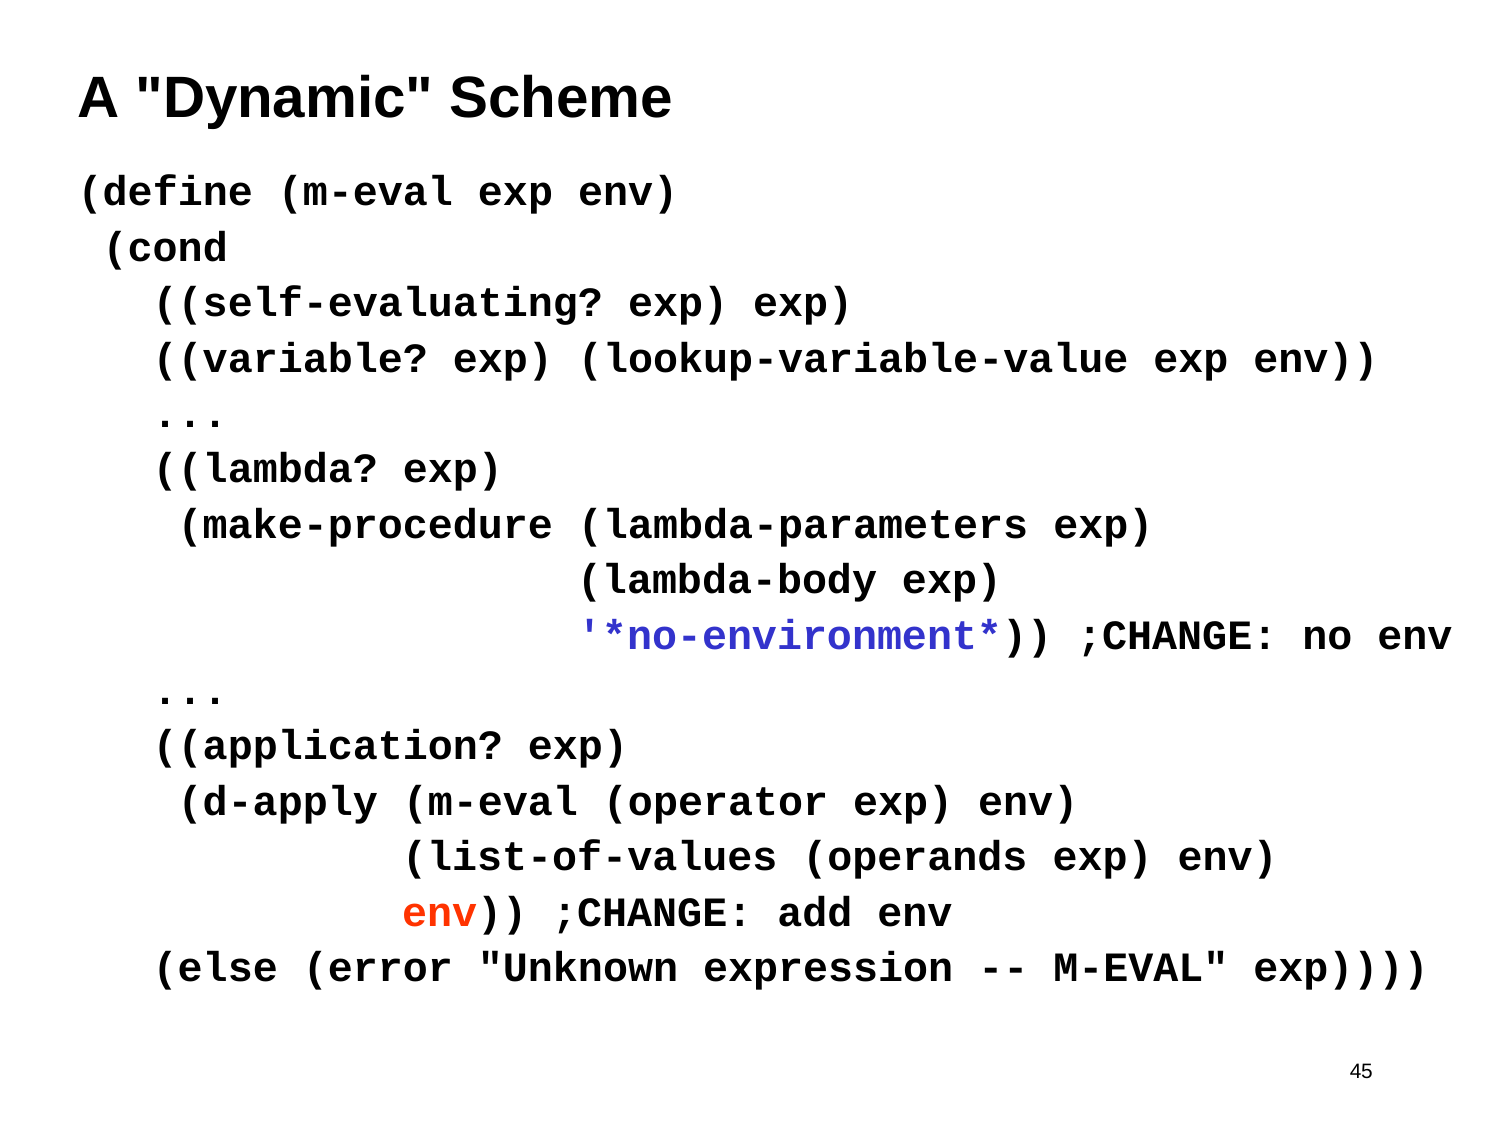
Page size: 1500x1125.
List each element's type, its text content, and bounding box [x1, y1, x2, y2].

text_box (define (m-eval exp env) (cond ((self-evaluating? exp) exp) ((variable? exp) (lookup-variable-value exp env)) ... ((lambda? exp) (make-procedure (lambda-parameters exp) (lambda-body exp) '*no-environment*)) ;CHANGE: no env ... ((application? exp) (d-apply (m-eval (operator exp) env) (list-of-values (operands exp) env) env)) ;CHANGE: add env (else (error "Unknown expression -- M-EVAL" exp)))) [62, 162, 1471, 1000]
text_box A "Dynamic" Scheme [62, 24, 1338, 162]
text_box <number> [1025, 1049, 1388, 1101]
